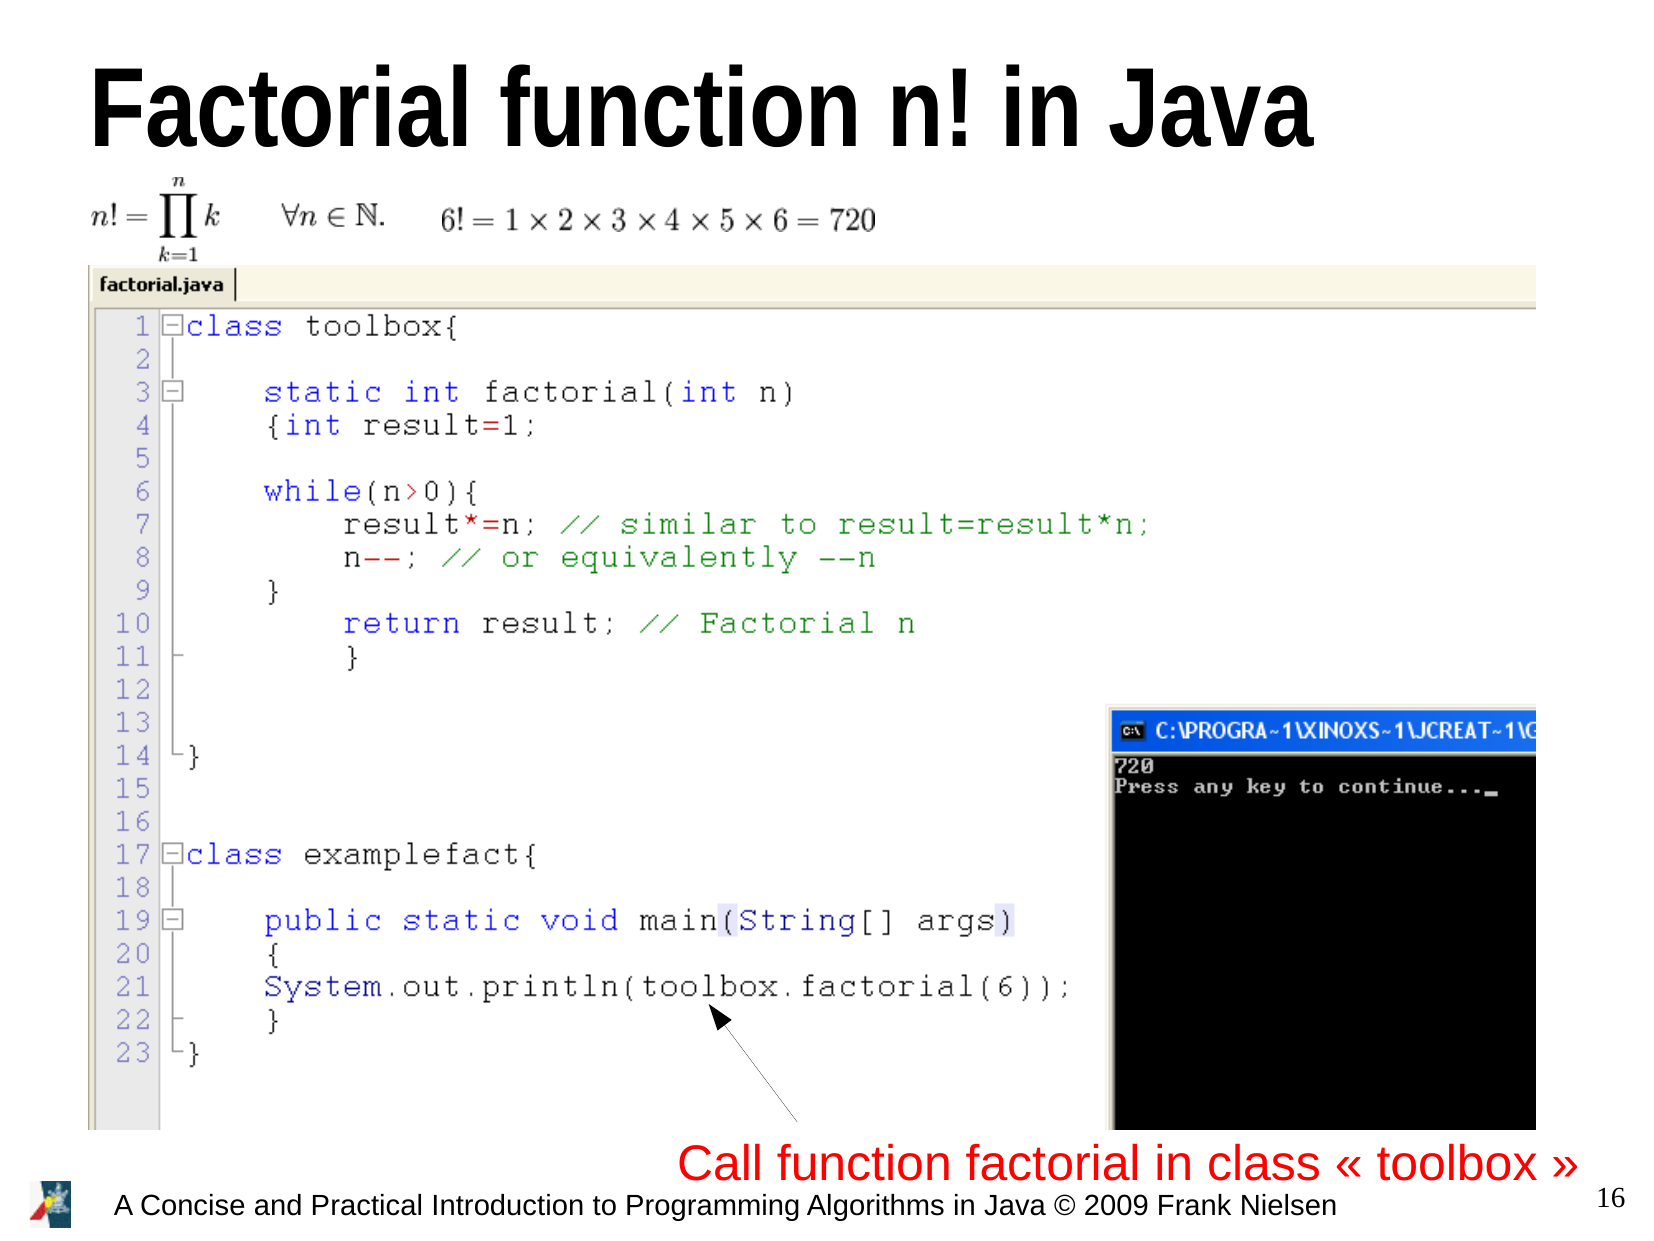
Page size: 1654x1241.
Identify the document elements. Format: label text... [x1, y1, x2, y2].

text_box Call function factorial in class « toolbox » [662, 1128, 1595, 1199]
picture [88, 265, 1536, 1130]
text_box Factorial function n! in Java [74, 33, 1329, 178]
picture [29, 1181, 71, 1228]
picture [442, 206, 875, 232]
picture [91, 177, 384, 264]
